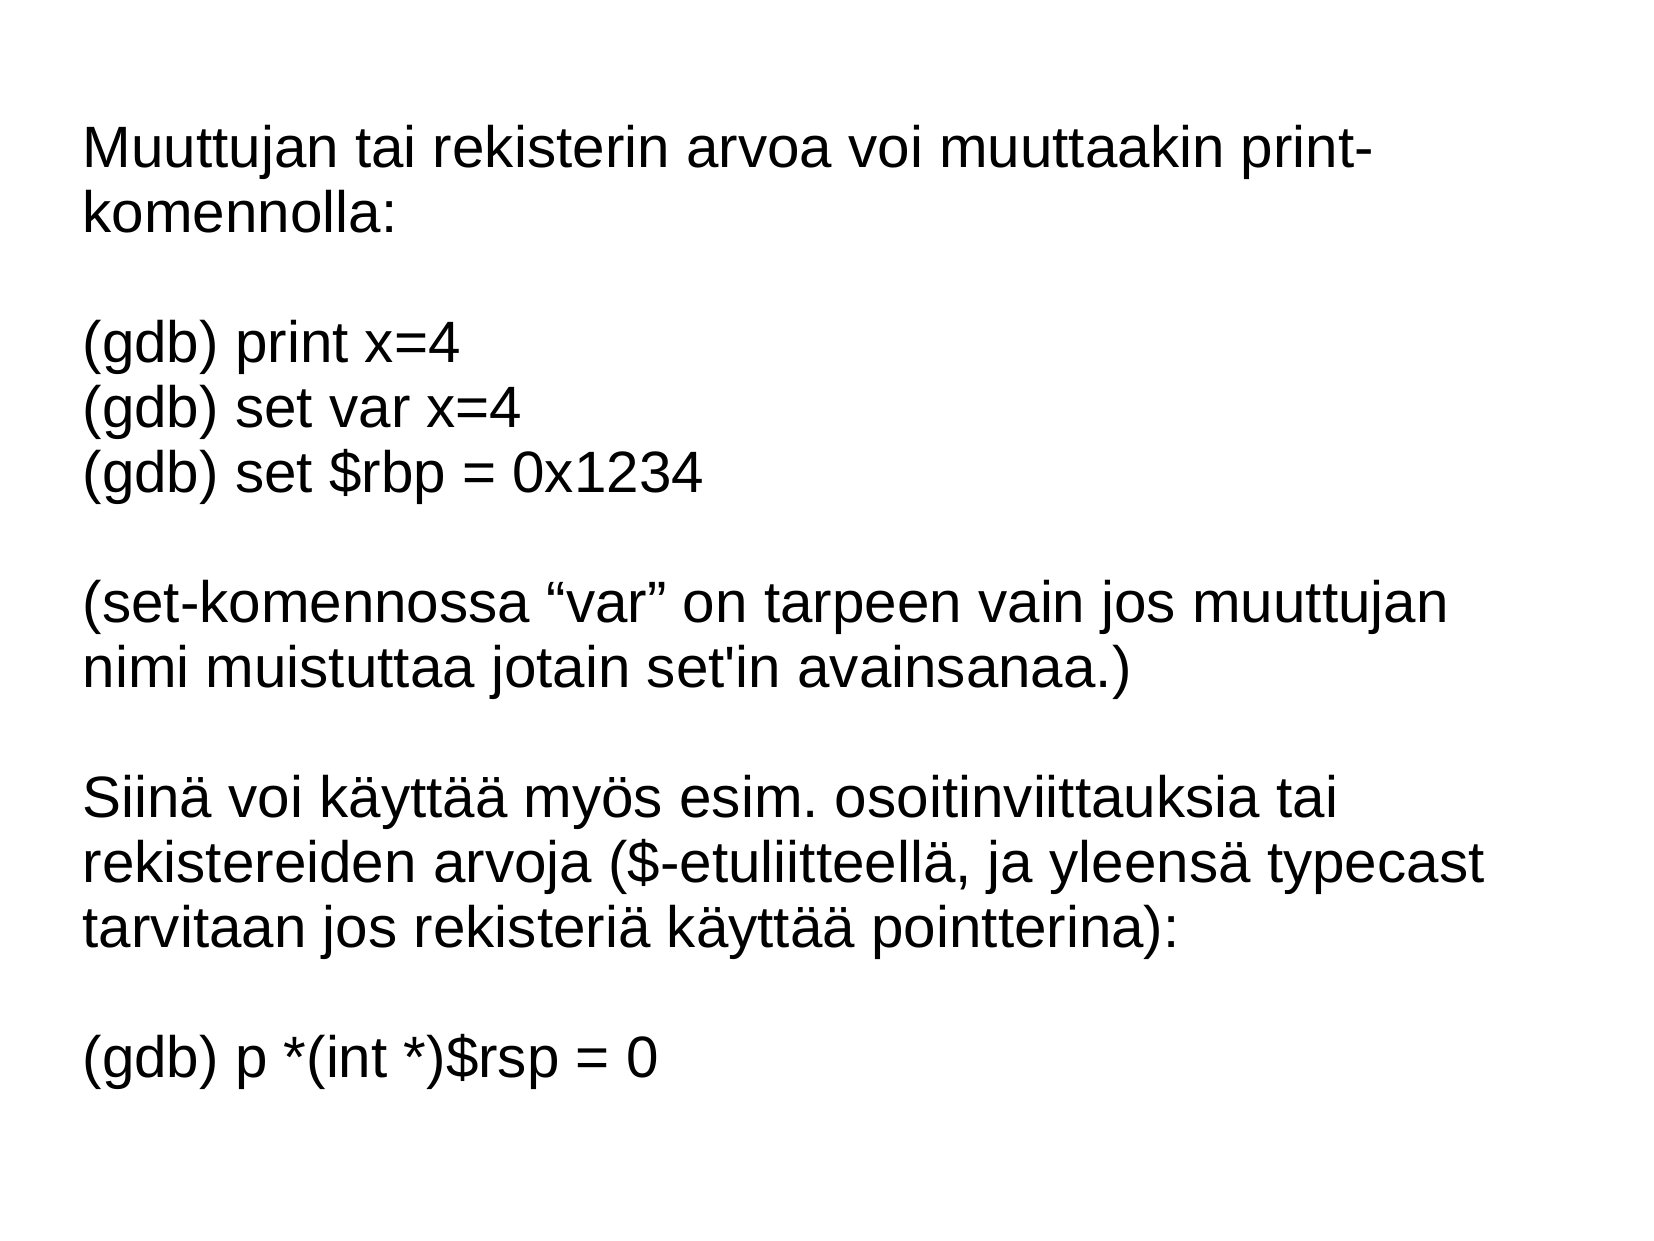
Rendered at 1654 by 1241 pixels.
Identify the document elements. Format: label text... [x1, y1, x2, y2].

text_box Muuttujan tai rekisterin arvoa voi muuttaakin print-komennolla: (gdb) print x=4 (gdb) set var x=4 (gdb) set $rbp = 0x1234 (set-komennossa “var” on tarpeen vain jos muuttujan nimi muistuttaa jotain set'in avainsanaa.) Siinä voi käyttää myös esim. osoitinviittauksia tai rekistereiden arvoja ($-etuliitteellä, ja yleensä typecast tarvitaan jos rekisteriä käyttää pointterina): (gdb) p *(int *)$rsp = 0 [82, 114, 1571, 1241]
